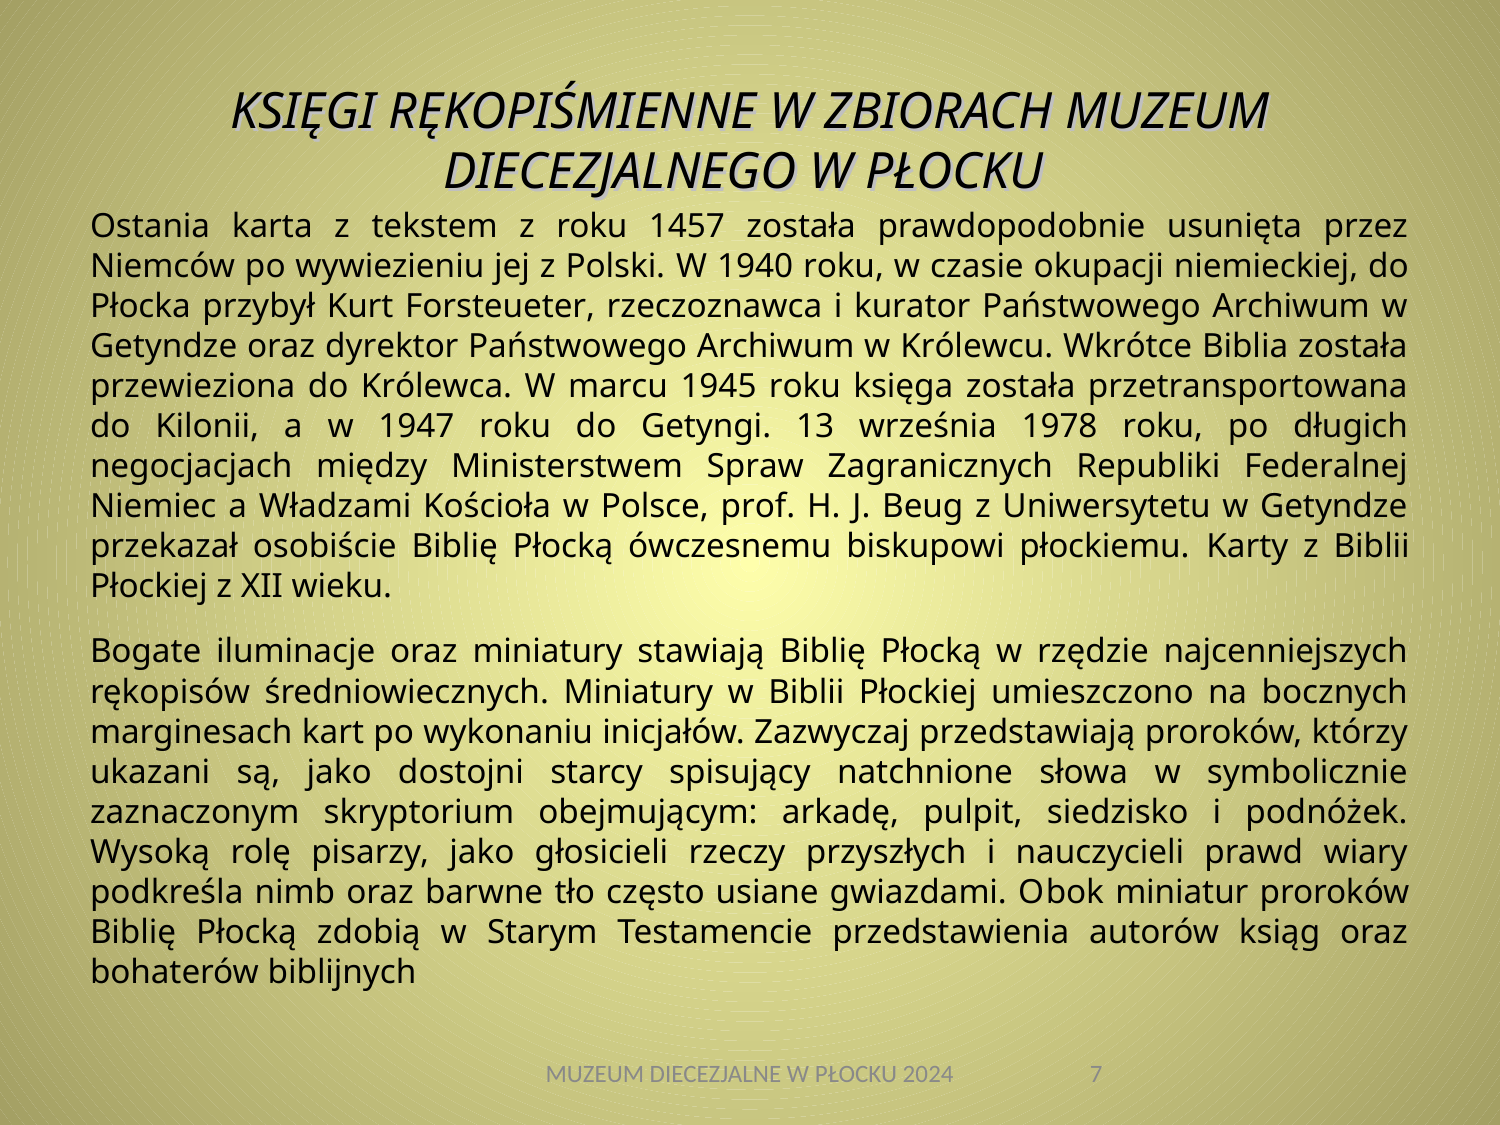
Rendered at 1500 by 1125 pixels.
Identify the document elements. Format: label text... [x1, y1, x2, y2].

text_box [1074, 1042, 1426, 1103]
list Ostania karta z tekstem z roku 1457 została prawdopodobnie usunięta przez Niemców po wywiezieniu jej z Polski. W 1940 roku, w czasie okupacji niemieckiej, do Płocka przybył Kurt Forsteueter, rzeczoznawca i kurator Państwowego Archiwum w Getyndze oraz dyrektor Państwowego Archiwum w Królewcu. Wkrótce Biblia została przewieziona do Królewca. W marcu 1945 roku księga została przetransportowana do Kilonii, a w 1947 roku do Getyngi. 13 września 1978 roku, po długich negocjacjach między Ministerstwem Spraw Zagranicznych Republiki Federalnej Niemiec a Władzami Kościoła w Polsce, prof. H. J. Beug z Uniwersytetu w Getyndze przekazał osobiście Biblię Płocką ówczesnemu biskupowi płockiemu. Karty z Biblii Płockiej z XII wieku. Bogate iluminacje oraz miniatury stawiają Biblię Płocką w rzędzie najcenniejszych rękopisów średniowiecznych. Miniatury w Biblii Płockiej umieszczono na bocznych marginesach kart po wykonaniu inicjałów. Zazwyczaj przedstawiają proroków, którzy ukazani są, jako dostojni starcy spisujący natchnione słowa w symbolicznie zaznaczonym skryptorium obejmującym: arkadę, pulpit, siedzisko i podnóżek. Wysoką rolę pisarzy, jako głosicieli rzeczy przyszłych i nauczycieli prawd wiary podkreśla nimb oraz barwne tło często usiane gwiazdami. Obok miniatur proroków Biblię Płocką zdobią w Starym Testamencie przedstawienia autorów ksiąg oraz bohaterów biblijnych [75, 196, 1426, 1005]
title KSIĘGI RĘKOPIŚMIENNE W ZBIORACH MUZEUM DIECEZJALNEGO W PŁOCKU [75, 45, 1426, 196]
text_box MUZEUM DIECEZJALNE W PŁOCKU 2024 [512, 1042, 988, 1103]
